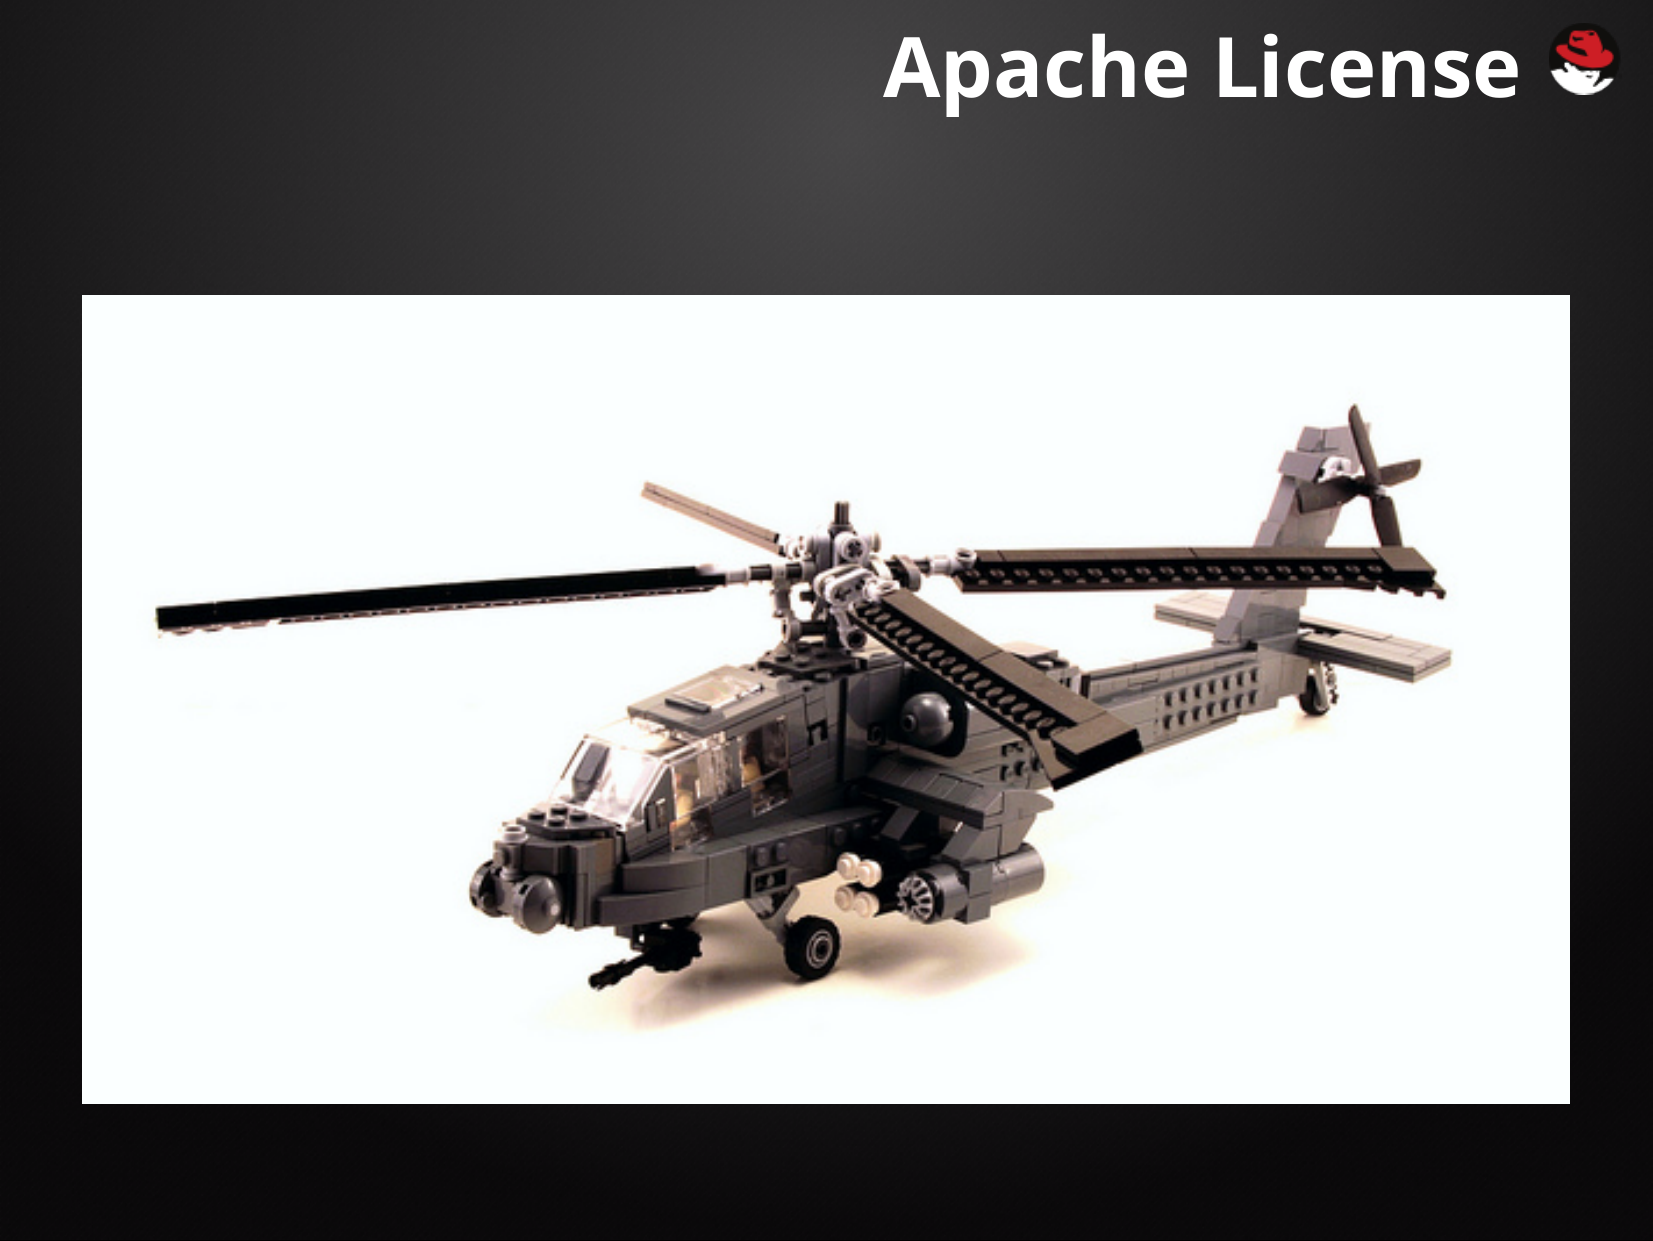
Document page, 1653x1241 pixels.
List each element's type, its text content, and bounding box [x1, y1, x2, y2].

title Apache License [87, 10, 1523, 111]
picture [0, 0, 1653, 1240]
